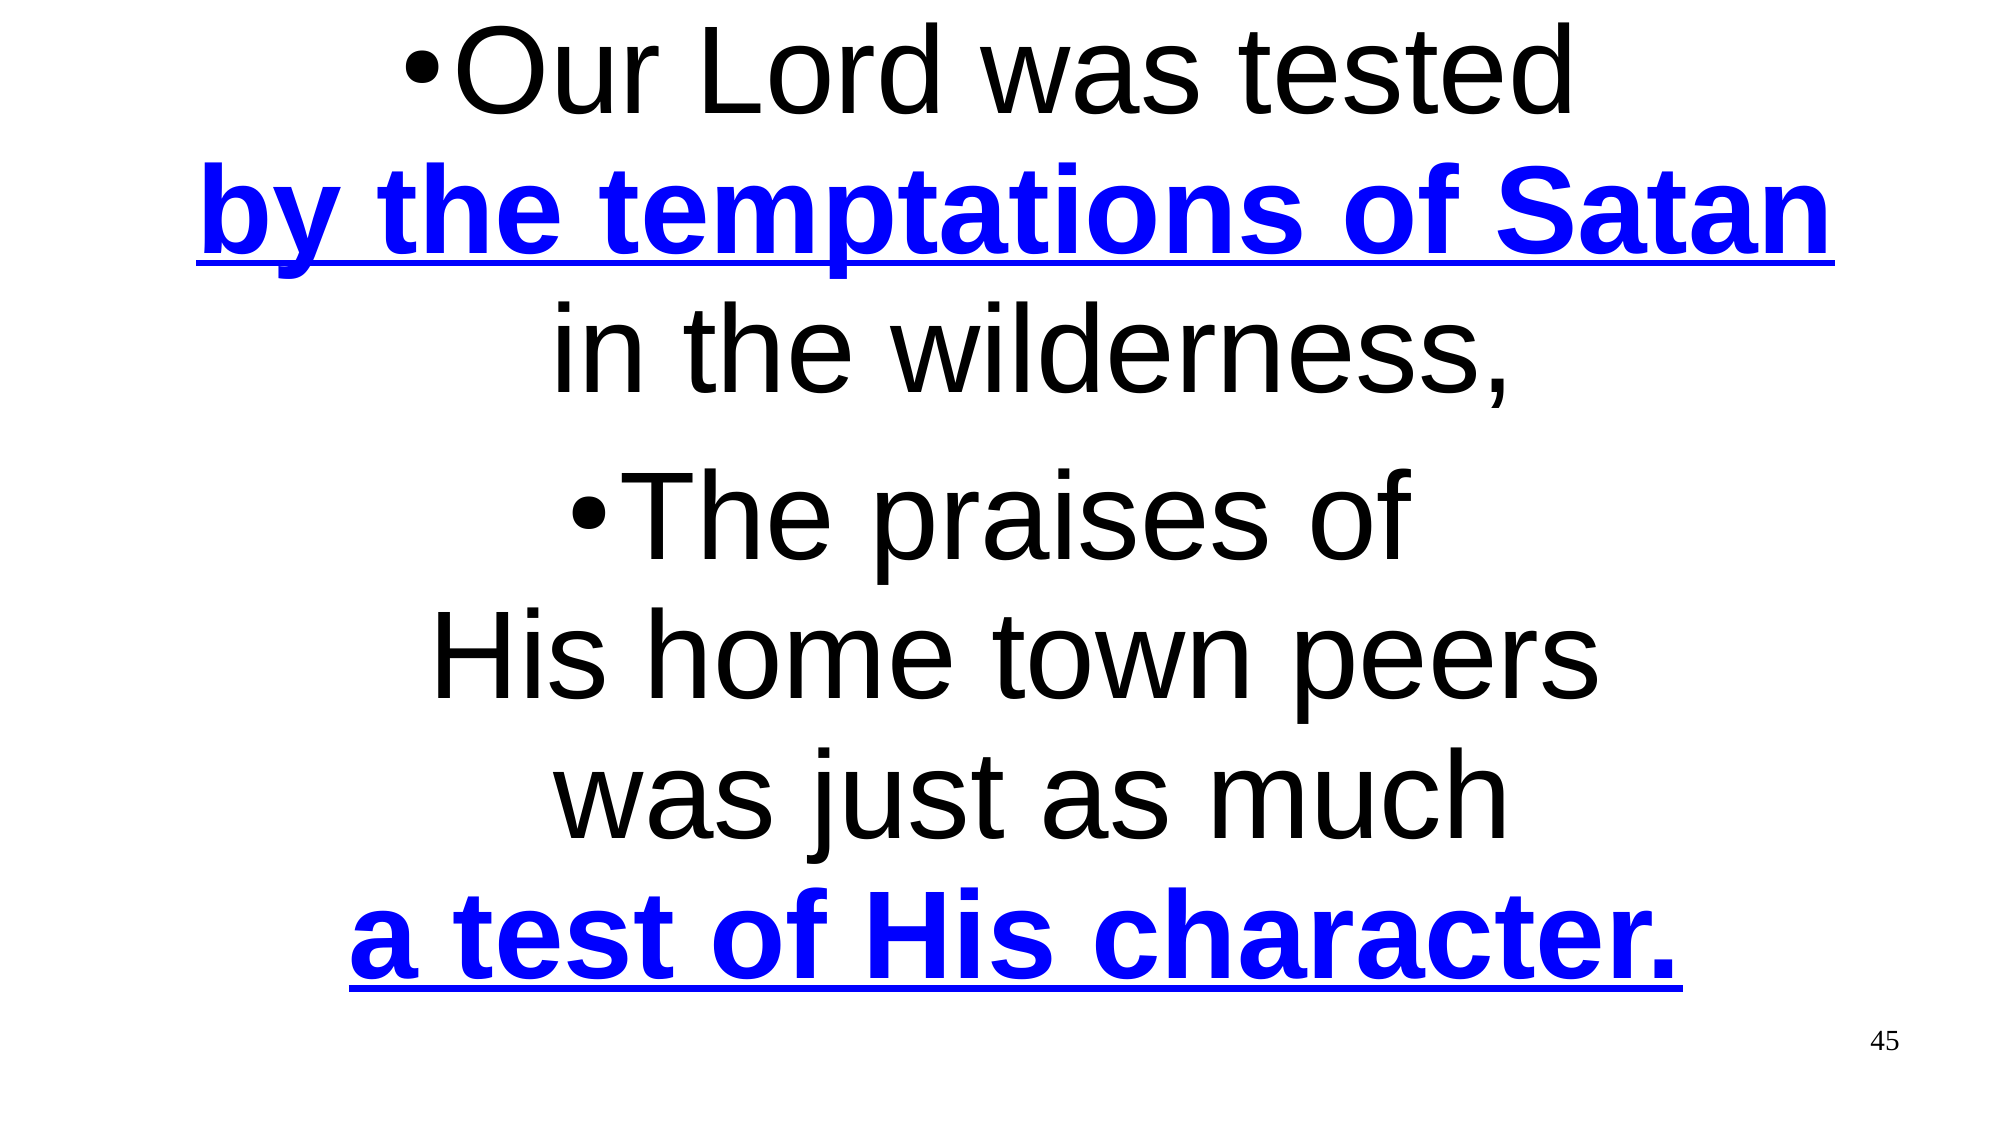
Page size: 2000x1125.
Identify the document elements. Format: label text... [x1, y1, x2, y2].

list Our Lord was tested by the temptations of Satan in the wilderness, The praises of His home town peers was just as much a test of His character. [0, 0, 1996, 1123]
